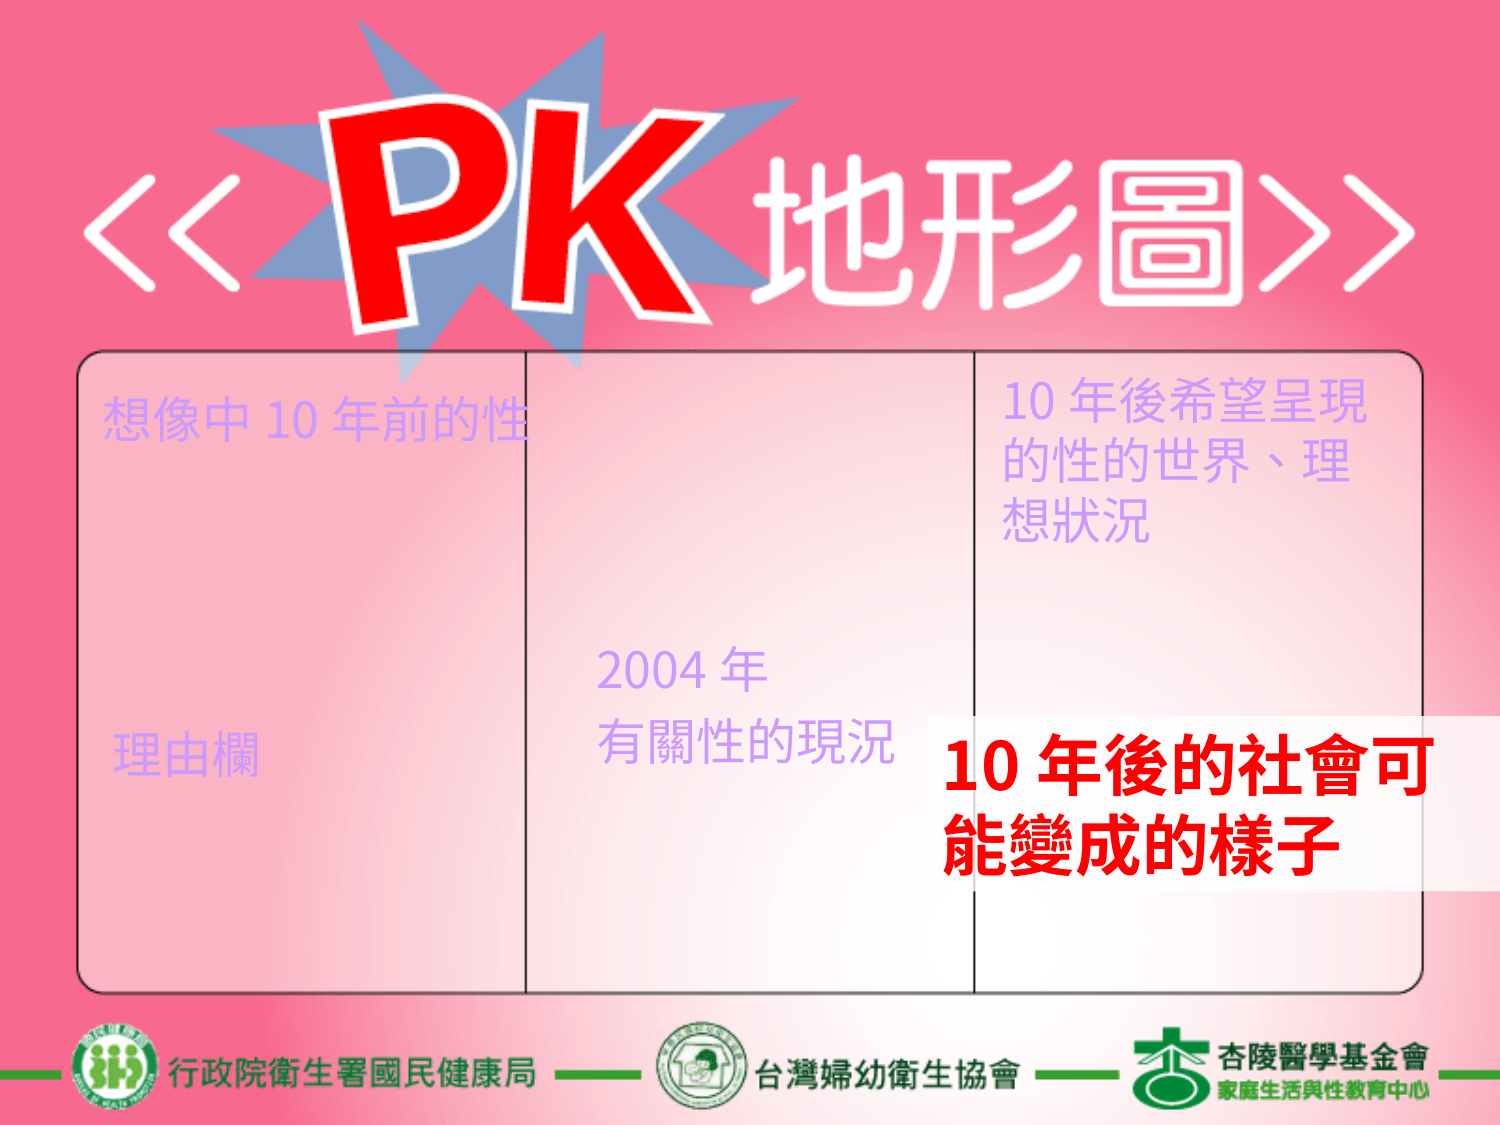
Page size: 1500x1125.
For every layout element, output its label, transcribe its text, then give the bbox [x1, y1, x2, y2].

text_box 10年後的社會可能變成的樣子 [927, 716, 1500, 892]
text_box 10年後希望呈現的性的世界、理想狀況 [986, 361, 1400, 558]
picture [0, 0, 1500, 1125]
text_box 理由欄 [97, 716, 278, 792]
text_box 想像中10年前的性 [87, 380, 550, 456]
text_box 2004年 有關性的現況 [581, 630, 916, 779]
